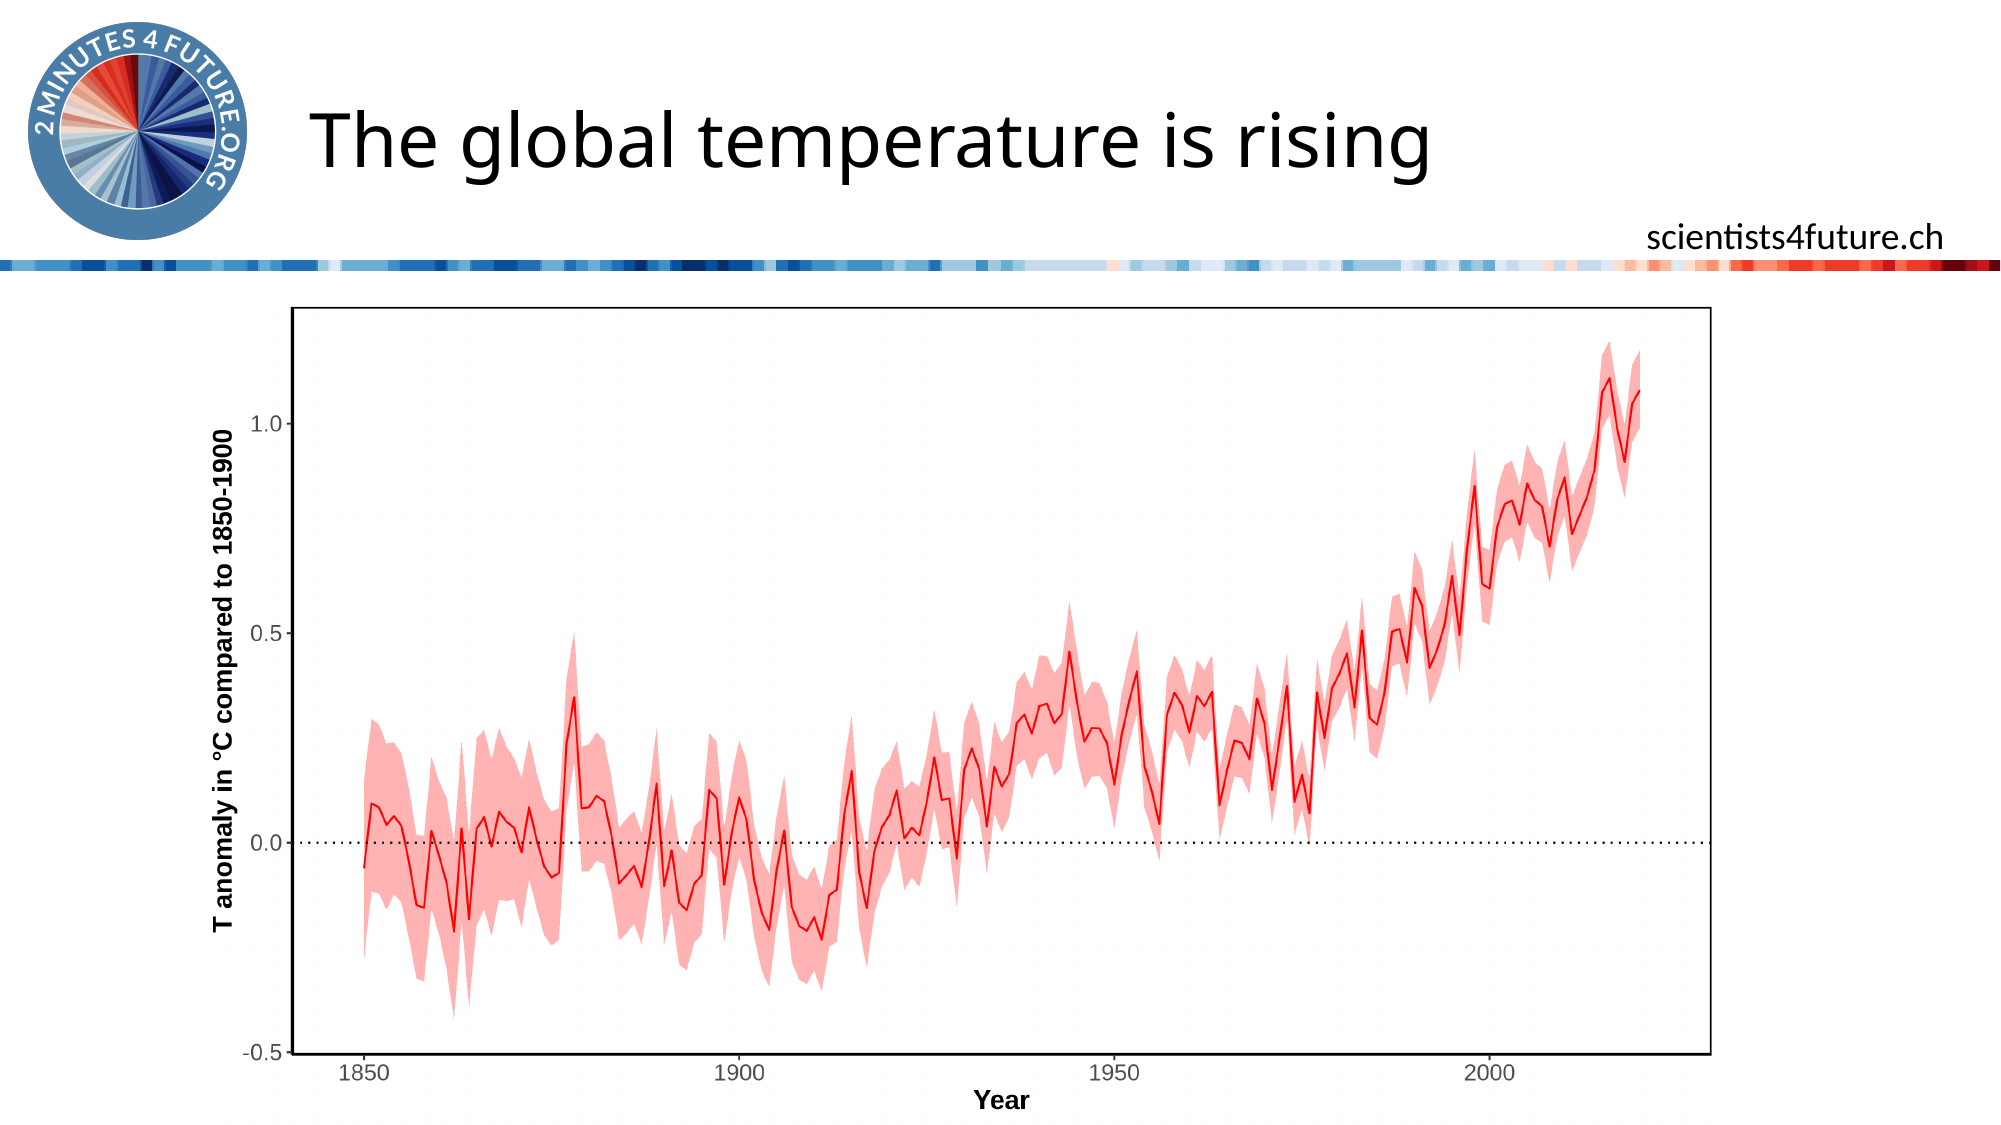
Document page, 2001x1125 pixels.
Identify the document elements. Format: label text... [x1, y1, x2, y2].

picture [202, 296, 1722, 1125]
title The global temperature is rising [294, 51, 1735, 235]
picture [0, 260, 2001, 271]
picture [28, 22, 247, 240]
